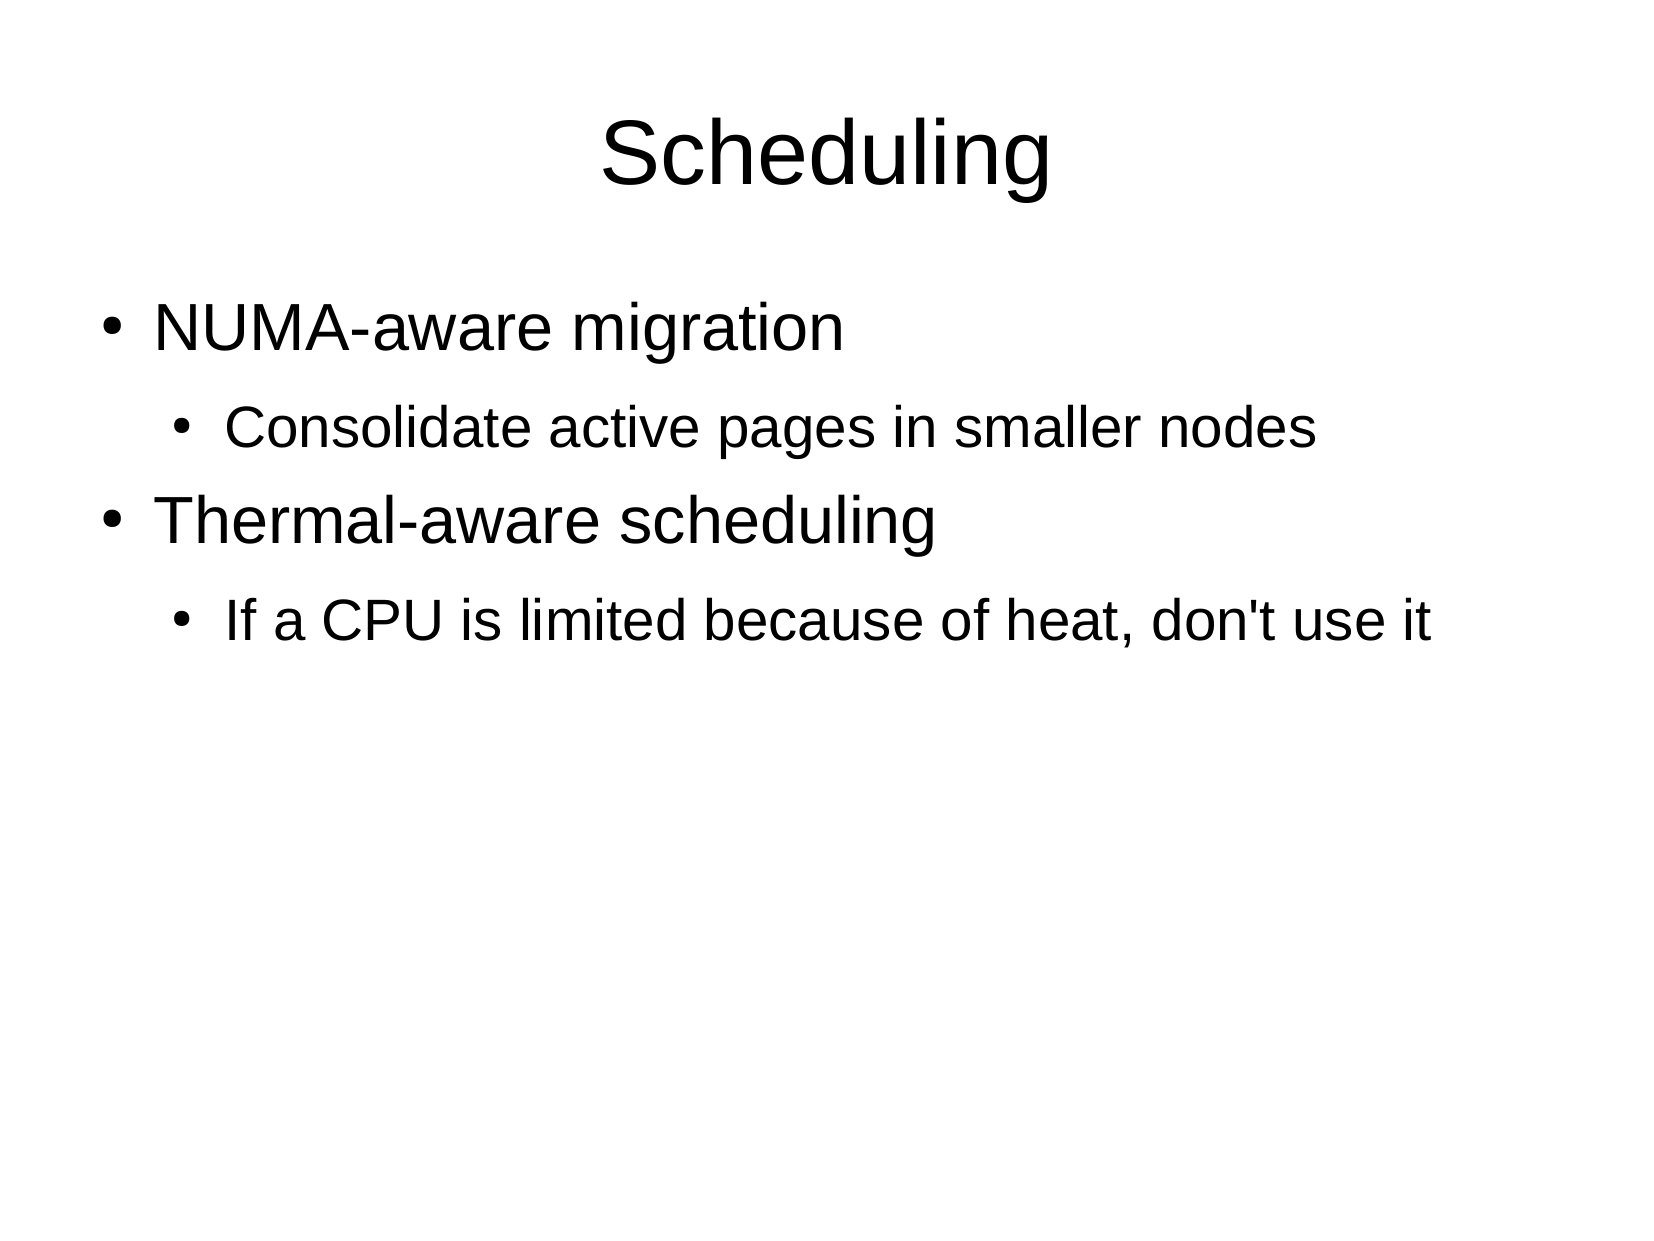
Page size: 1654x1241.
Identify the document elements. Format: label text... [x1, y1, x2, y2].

list NUMA-aware migration Consolidate active pages in smaller nodes Thermal-aware scheduling If a CPU is limited because of heat, don't use it [82, 290, 1571, 1109]
title Scheduling [82, 49, 1571, 257]
